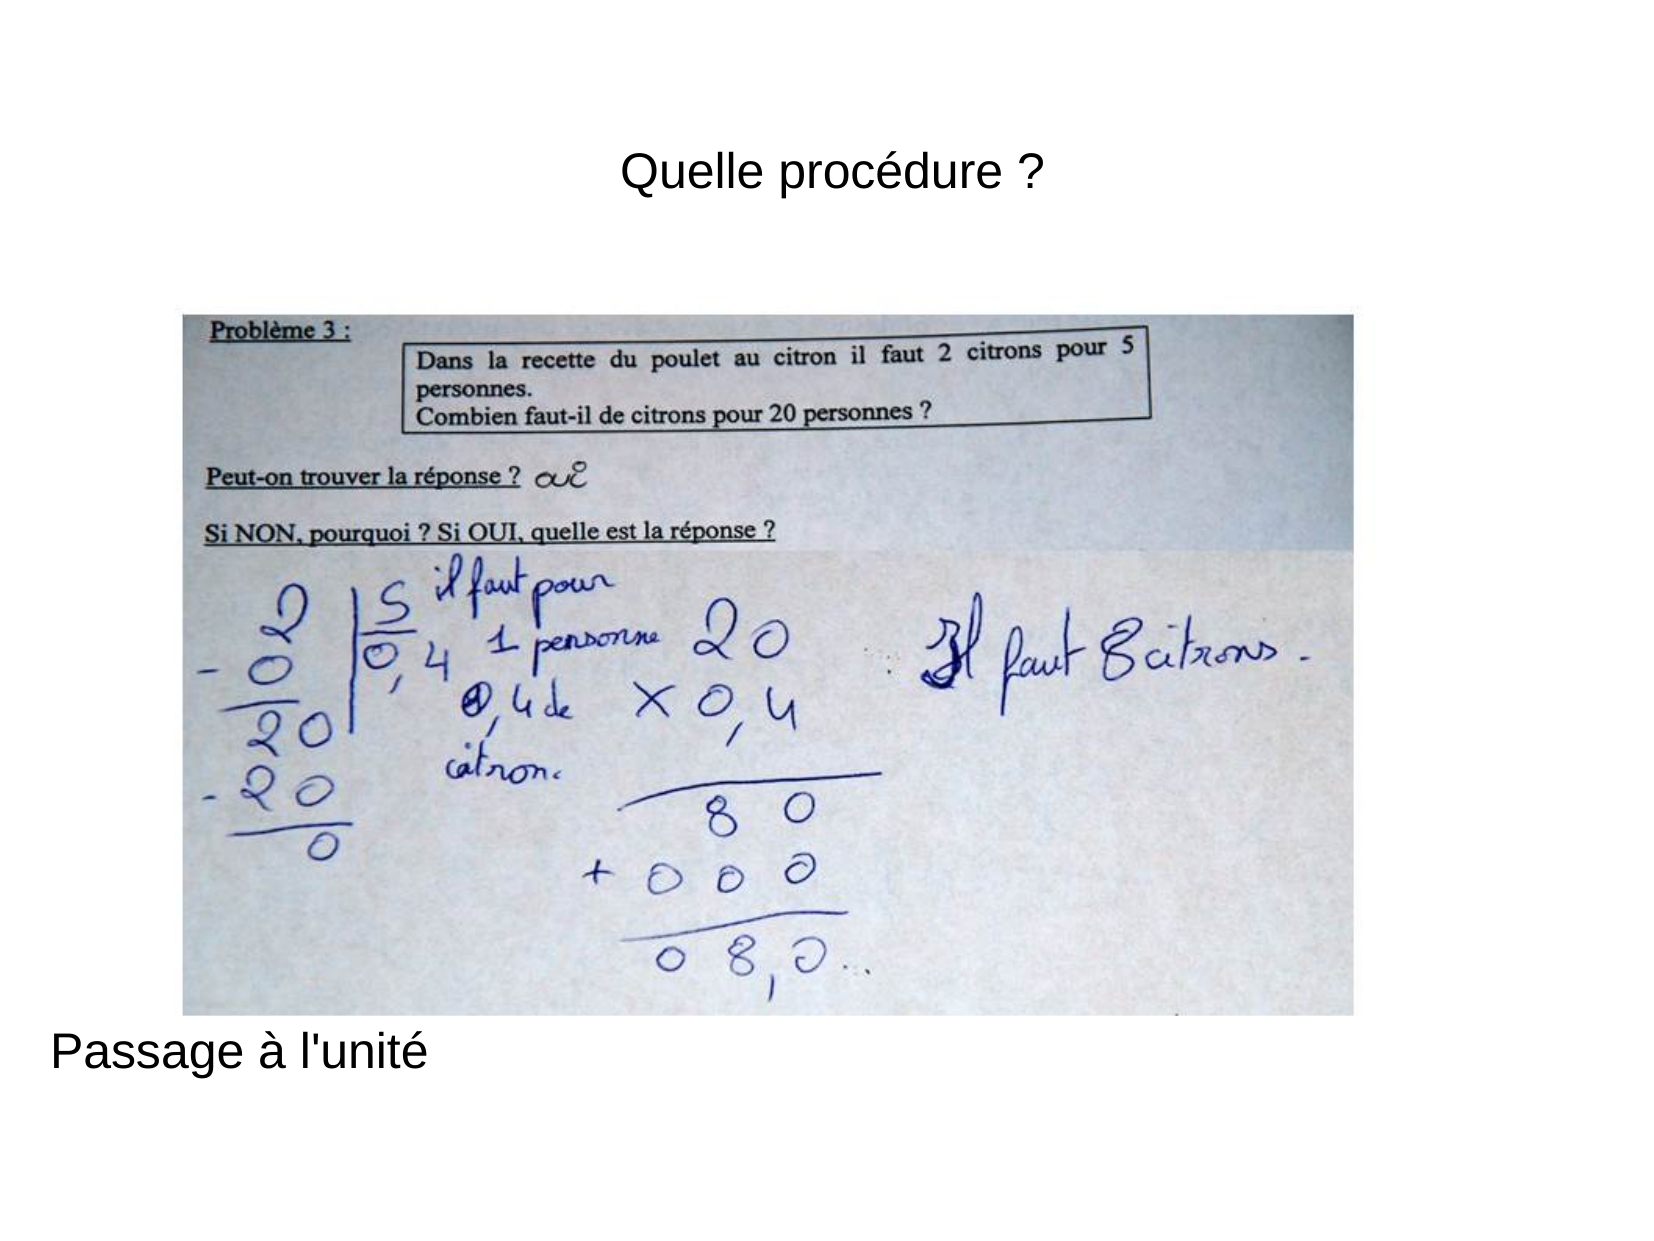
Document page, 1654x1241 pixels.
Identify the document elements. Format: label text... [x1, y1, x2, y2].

text_box Passage à l'unité [35, 1015, 1654, 1138]
text_box Quelle procédure ? [35, 47, 1630, 296]
picture [0, 118, 1501, 1241]
